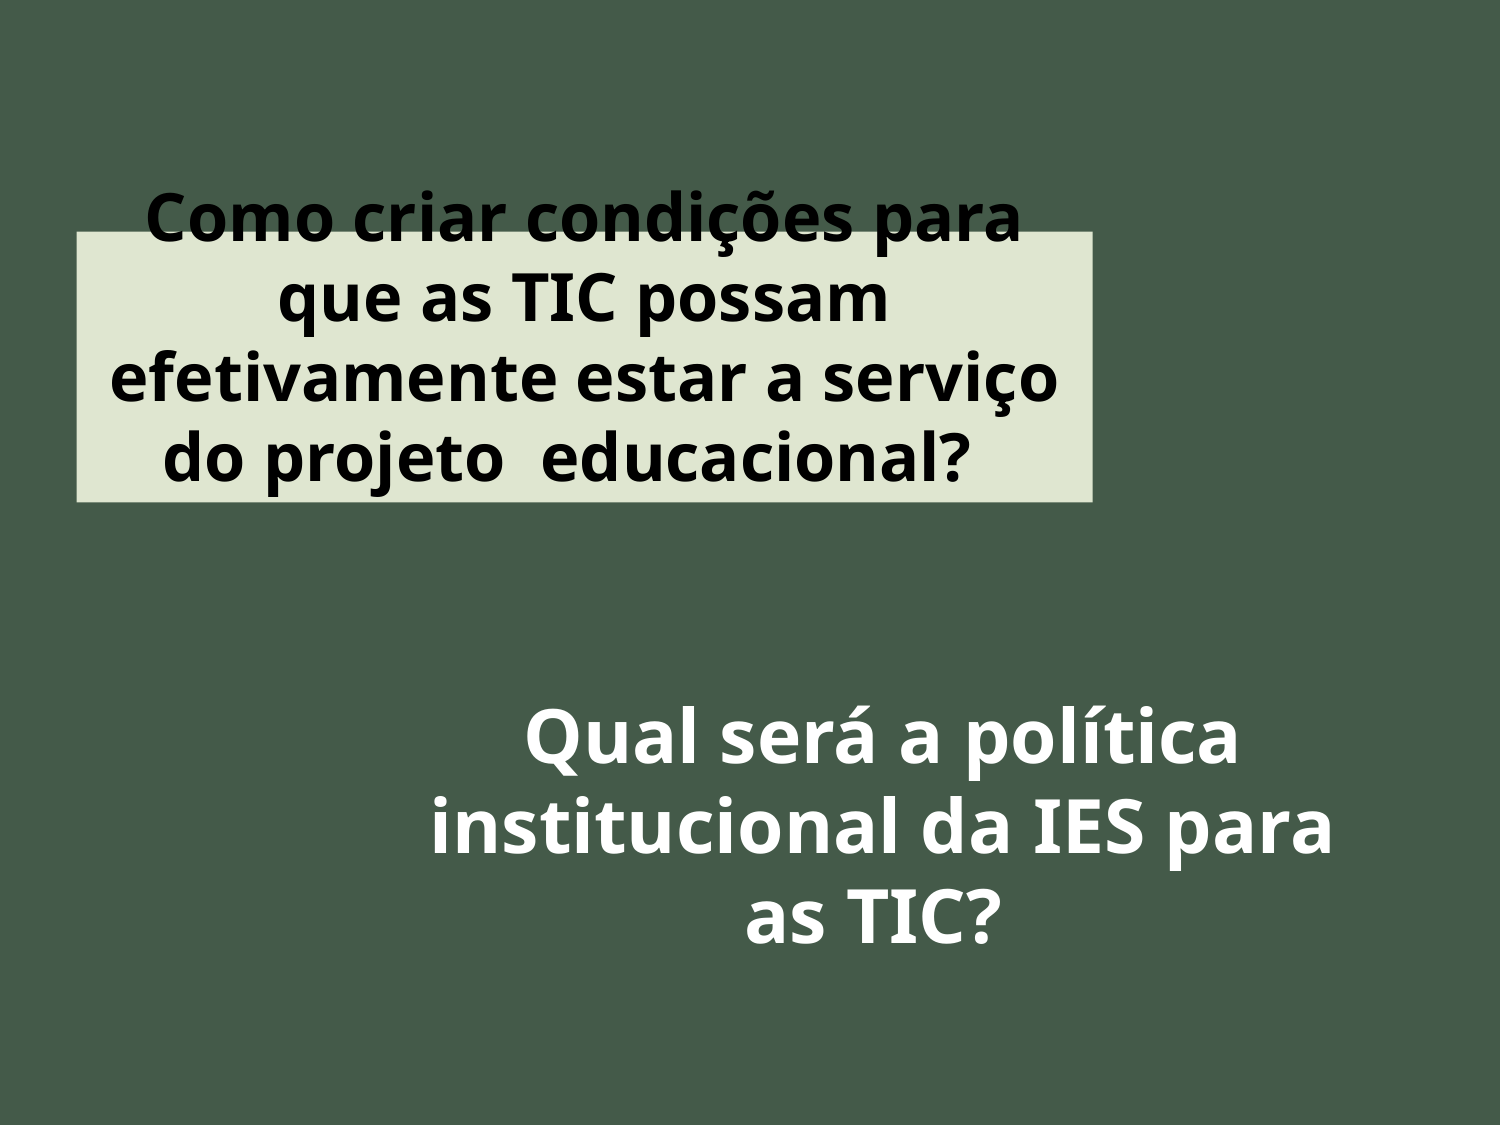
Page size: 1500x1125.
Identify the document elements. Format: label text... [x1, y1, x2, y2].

list Qual será a política institucional da IES para as TIC? [371, 680, 1395, 896]
title Como criar condições para que as TIC possam efetivamente estar a serviço do projeto educacional? [76, 231, 1093, 503]
